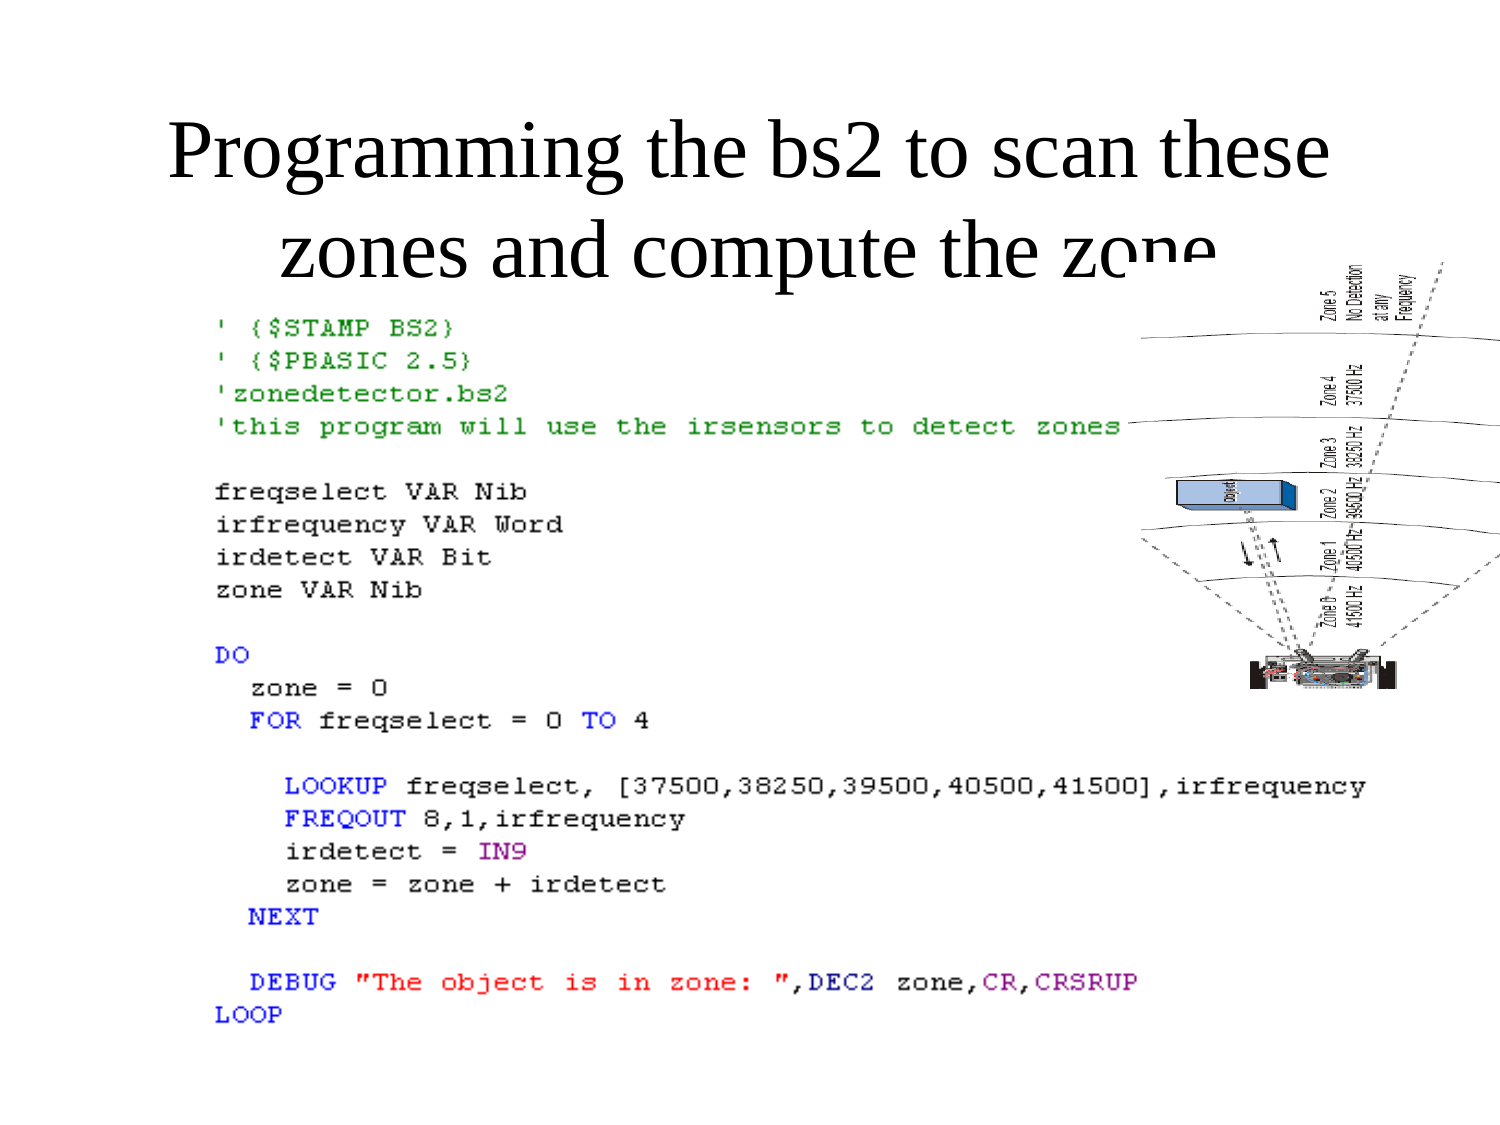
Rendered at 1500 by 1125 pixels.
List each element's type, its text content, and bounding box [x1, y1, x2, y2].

picture [212, 262, 1500, 1058]
title Programming the bs2 to scan these zones and compute the zone [112, 86, 1388, 302]
